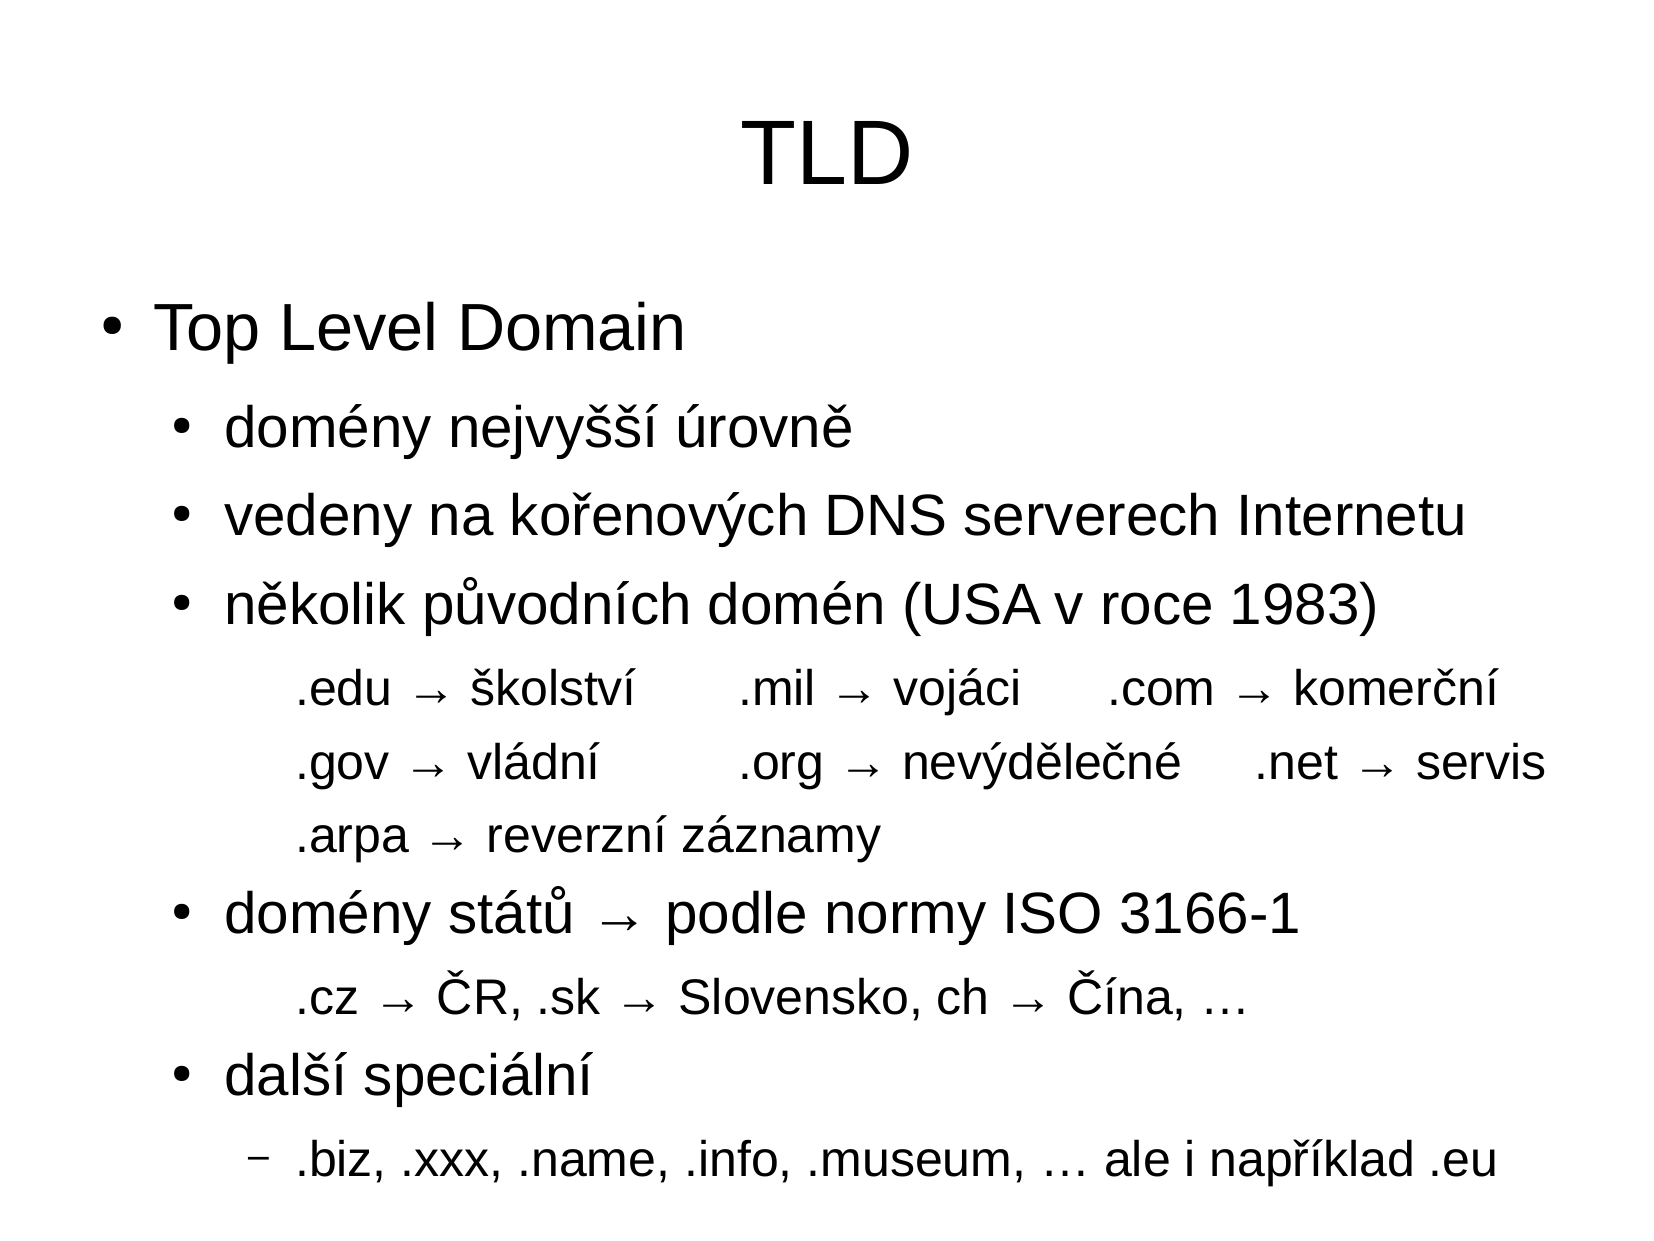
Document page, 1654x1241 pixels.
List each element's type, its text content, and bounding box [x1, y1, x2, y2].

list Top Level Domain domény nejvyšší úrovně vedeny na kořenových DNS serverech Internetu několik původních domén (USA v roce 1983) .edu → školství .mil → vojáci .com → komerční .gov → vládní .org → nevýdělečné .net → servis .arpa → reverzní záznamy domény států → podle normy ISO 3166-1 .cz → ČR, .sk → Slovensko, ch → Čína, … další speciální .biz, .xxx, .name, .info, .museum, … ale i například .eu [82, 290, 1571, 1188]
title TLD [82, 56, 1571, 250]
